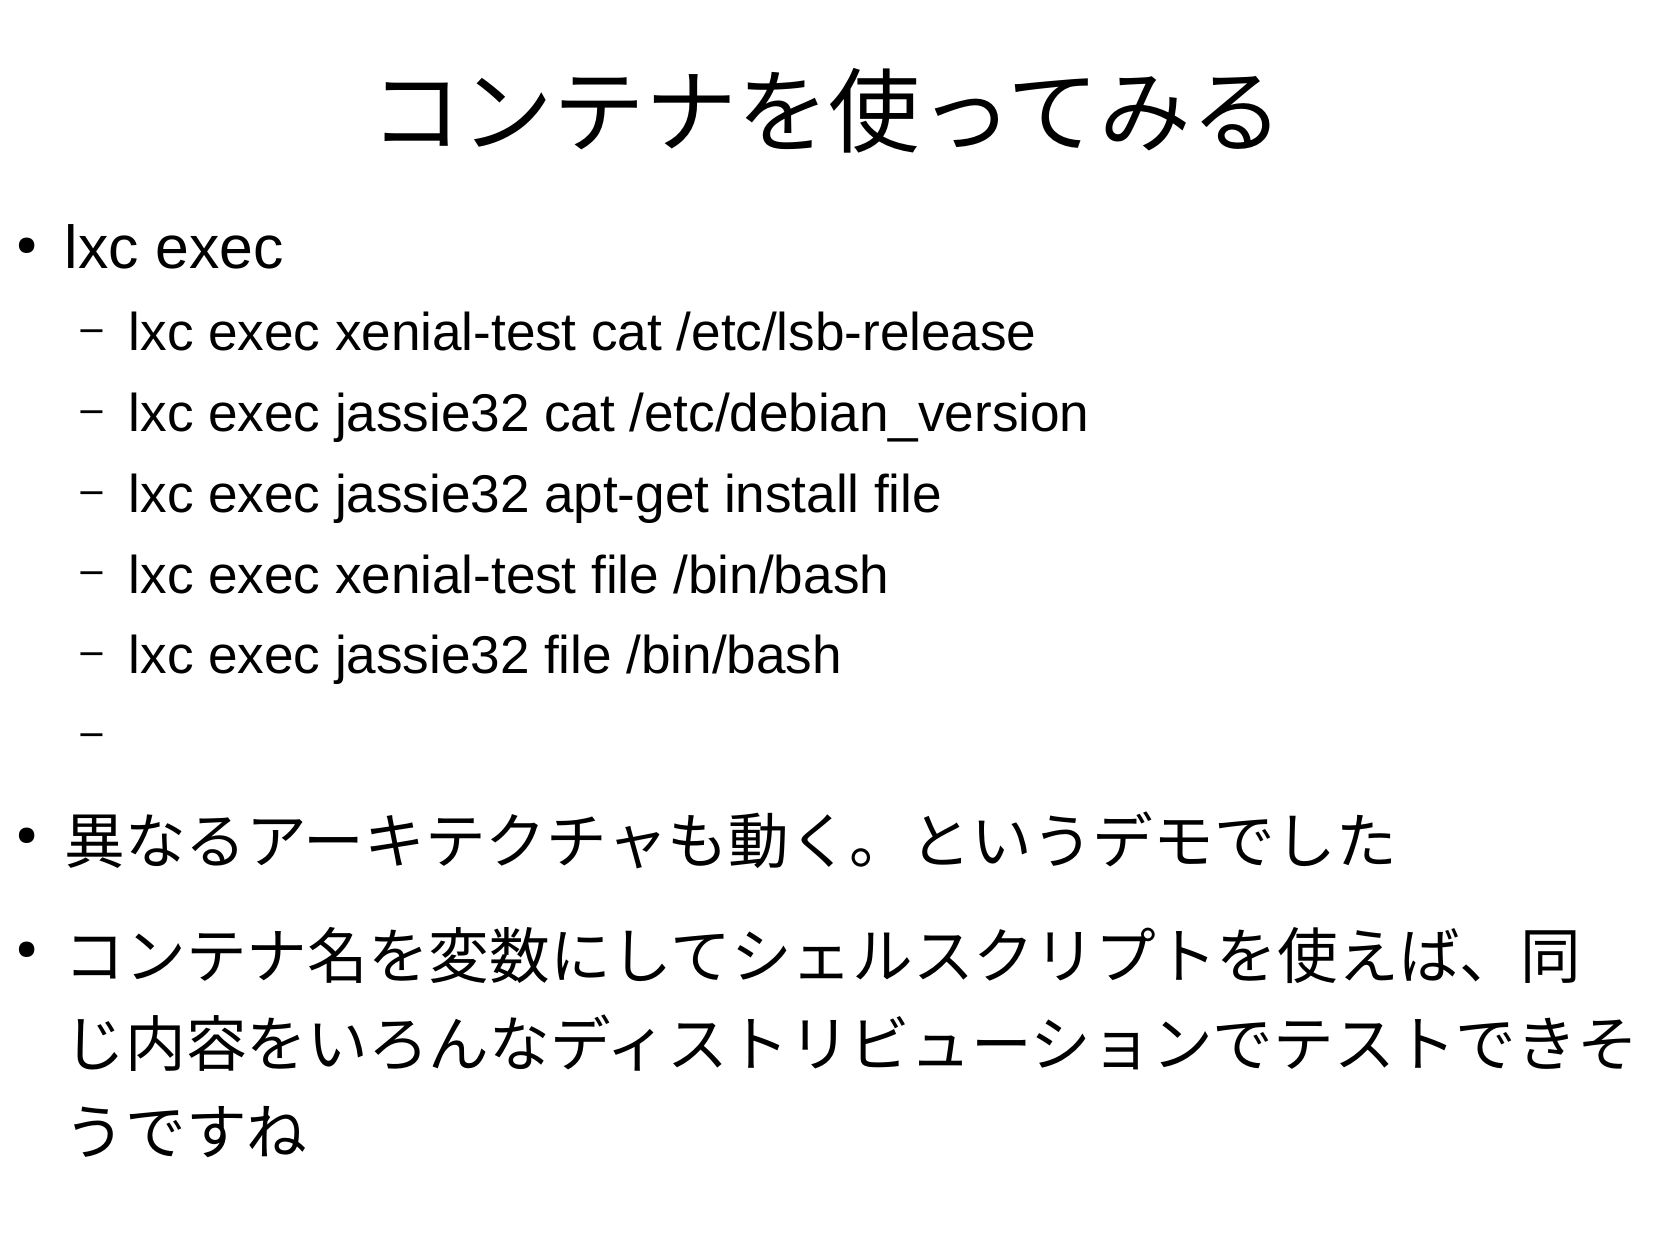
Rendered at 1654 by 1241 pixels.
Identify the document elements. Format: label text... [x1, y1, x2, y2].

title コンテナを使ってみる [0, 2, 1654, 210]
list lxc exec lxc exec xenial-test cat /etc/lsb-release lxc exec jassie32 cat /etc/debian_version lxc exec jassie32 apt-get install file lxc exec xenial-test file /bin/bash lxc exec jassie32 file /bin/bash 異なるアーキテクチャも動く。というデモでした コンテナ名を変数にしてシェルスクリプトを使えば、同じ内容をいろんなディストリビューションでテストできそうですね [0, 213, 1642, 1178]
